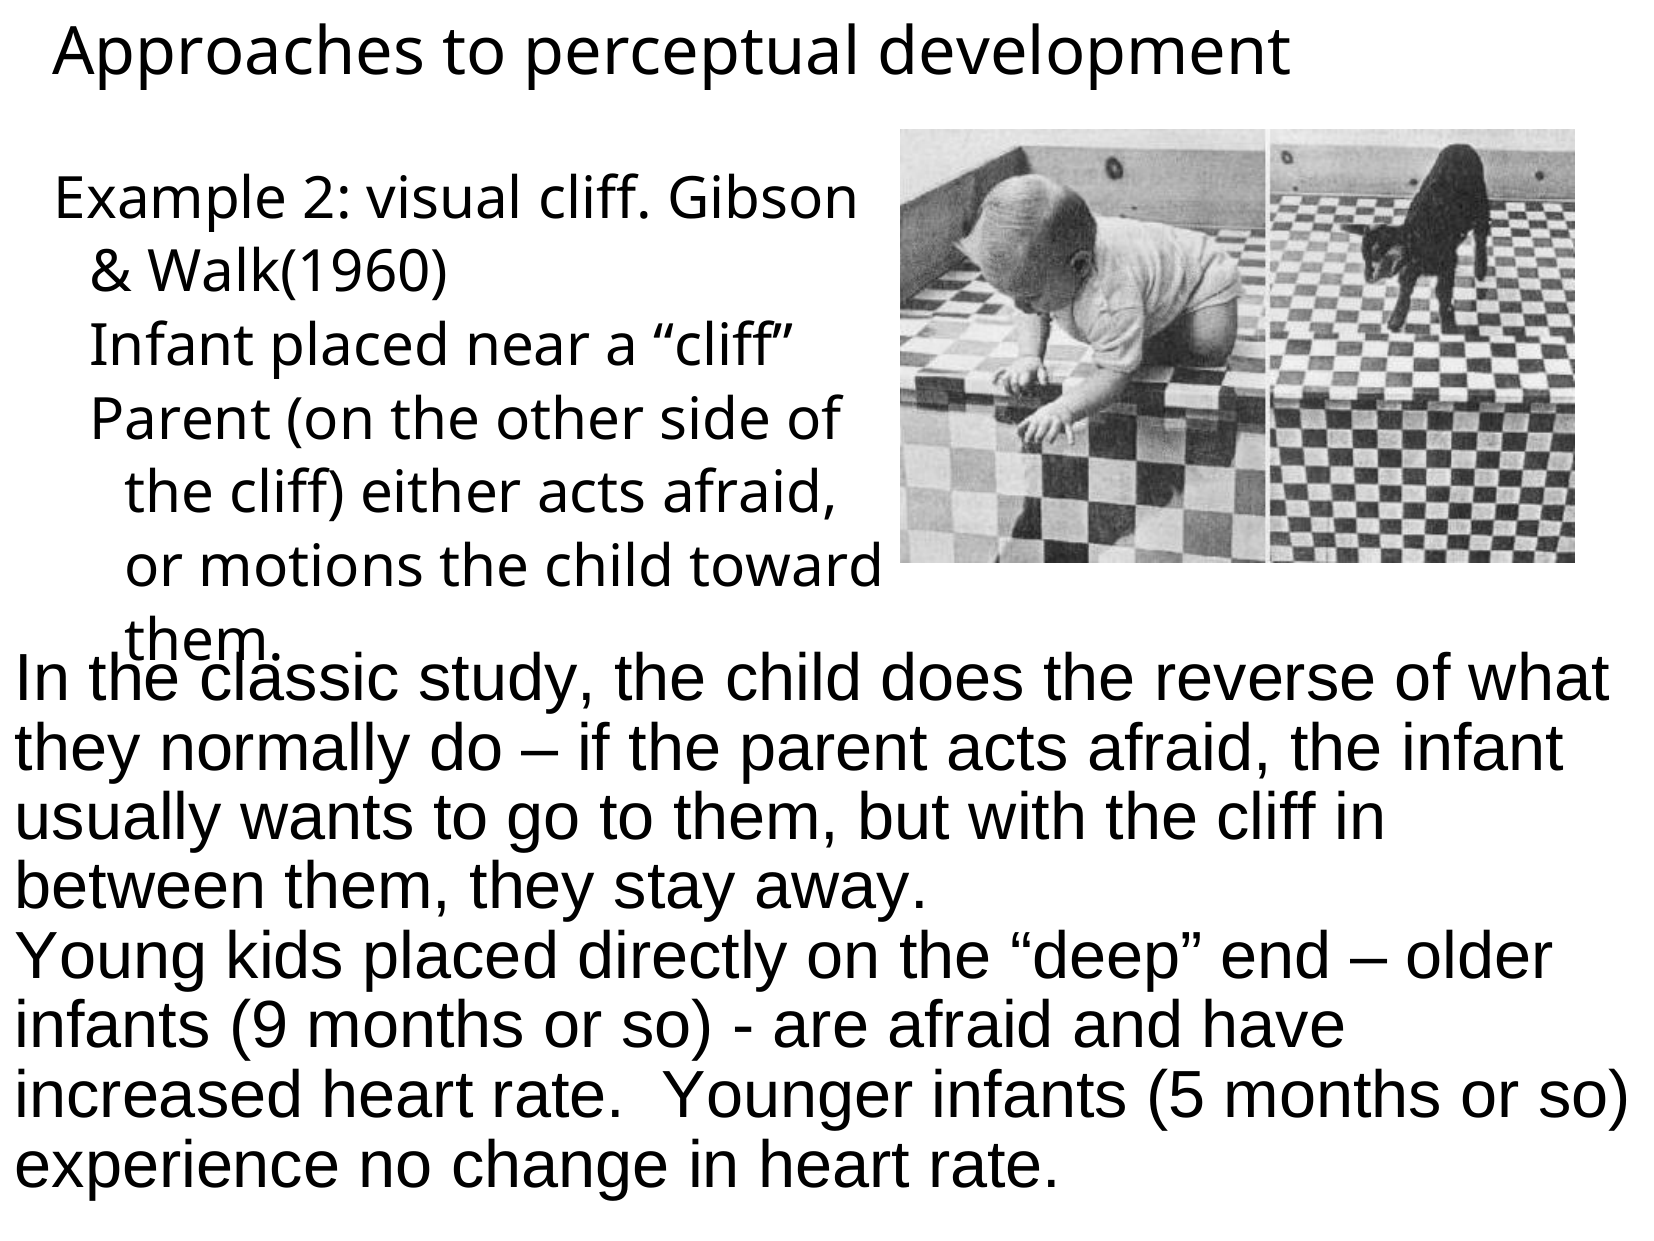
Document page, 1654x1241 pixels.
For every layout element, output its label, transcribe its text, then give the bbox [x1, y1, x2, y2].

text_box In the classic study, the child does the reverse of what they normally do – if the parent acts afraid, the infant usually wants to go to them, but with the cliff in between them, they stay away. Young kids placed directly on the “deep” end – older infants (9 months or so) - are afraid and have increased heart rate. Younger infants (5 months or so) experience no change in heart rate. [0, 637, 1651, 1214]
text_box Example 2: visual cliff. Gibson & Walk(1960) Infant placed near a “cliff” Parent (on the other side of the cliff) either acts afraid, or motions the child toward them. [3, 151, 901, 637]
text_box Approaches to perceptual development [37, 0, 1613, 490]
picture [900, 129, 1575, 563]
